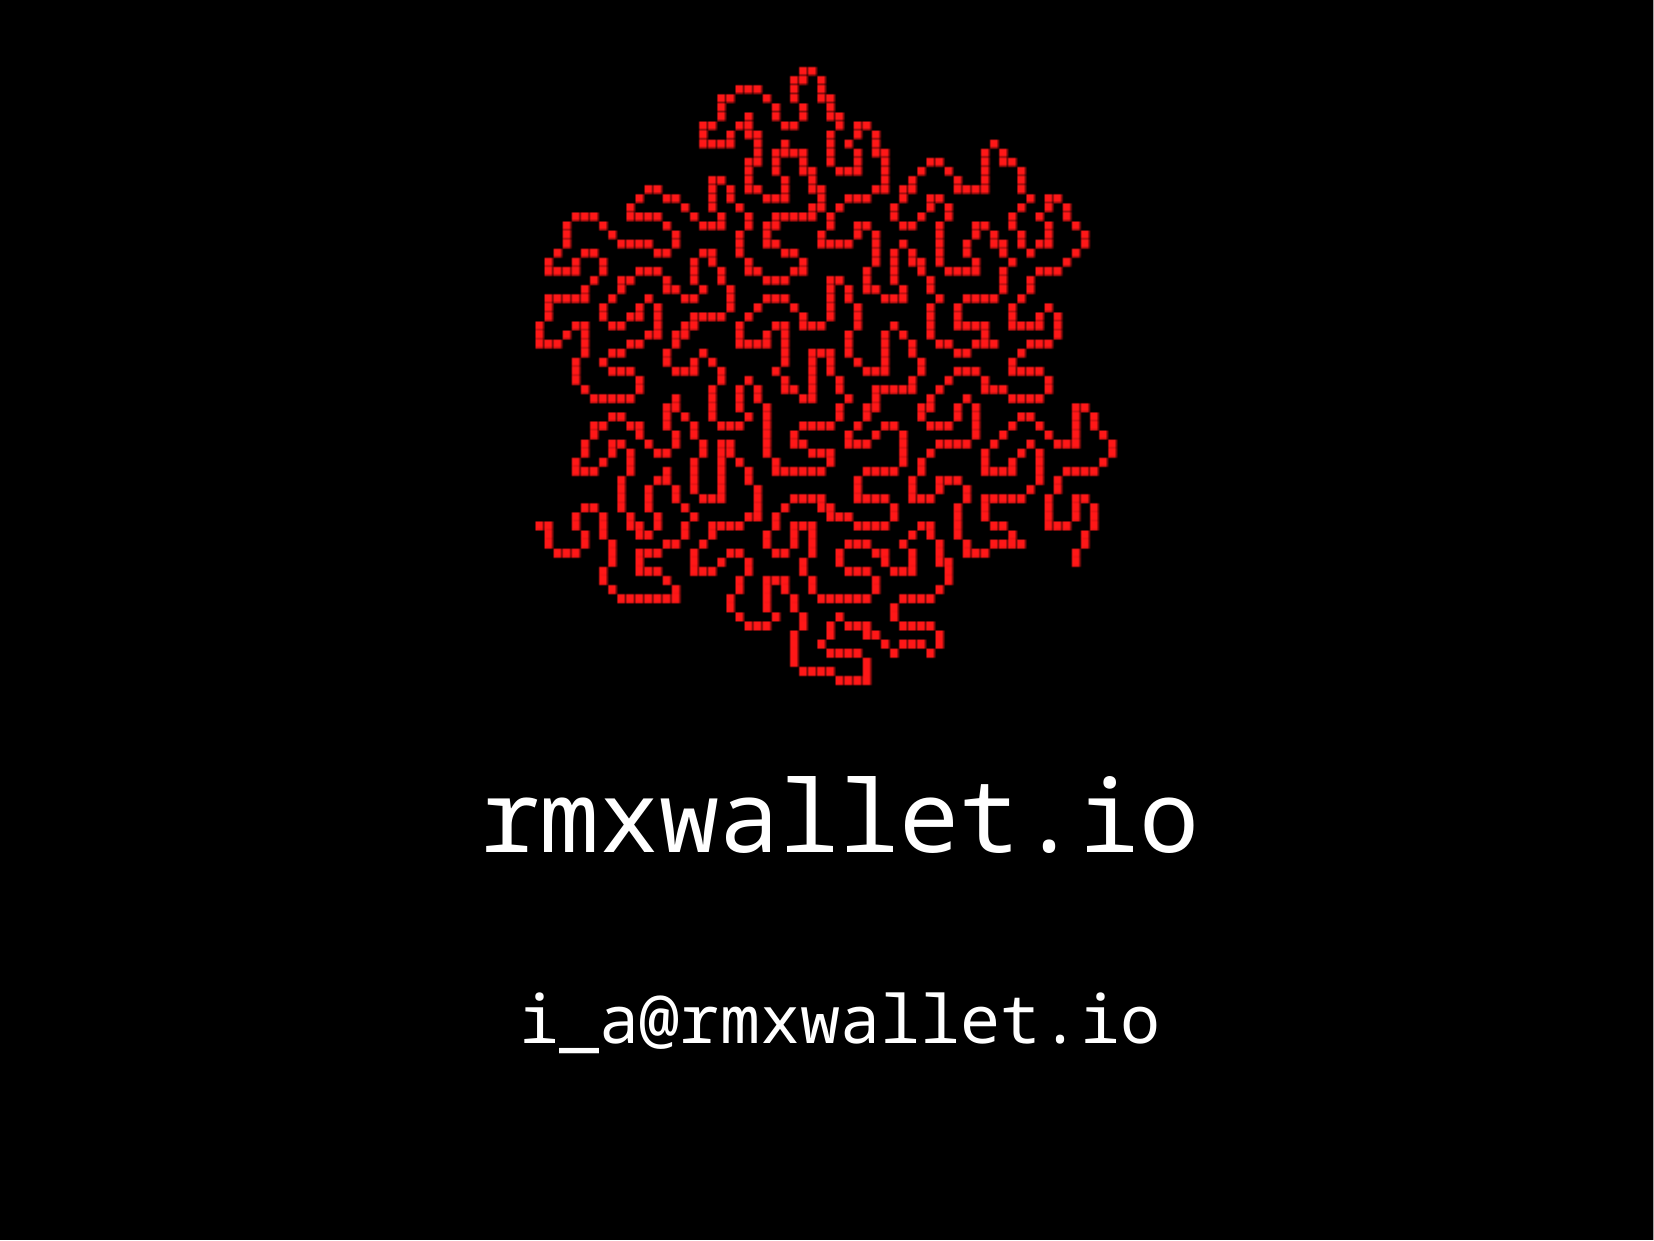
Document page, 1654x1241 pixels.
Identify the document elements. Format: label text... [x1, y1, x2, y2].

subtitle rmxwallet.io i_a@rmxwallet.io [75, 677, 1606, 1221]
picture [345, 22, 1276, 721]
